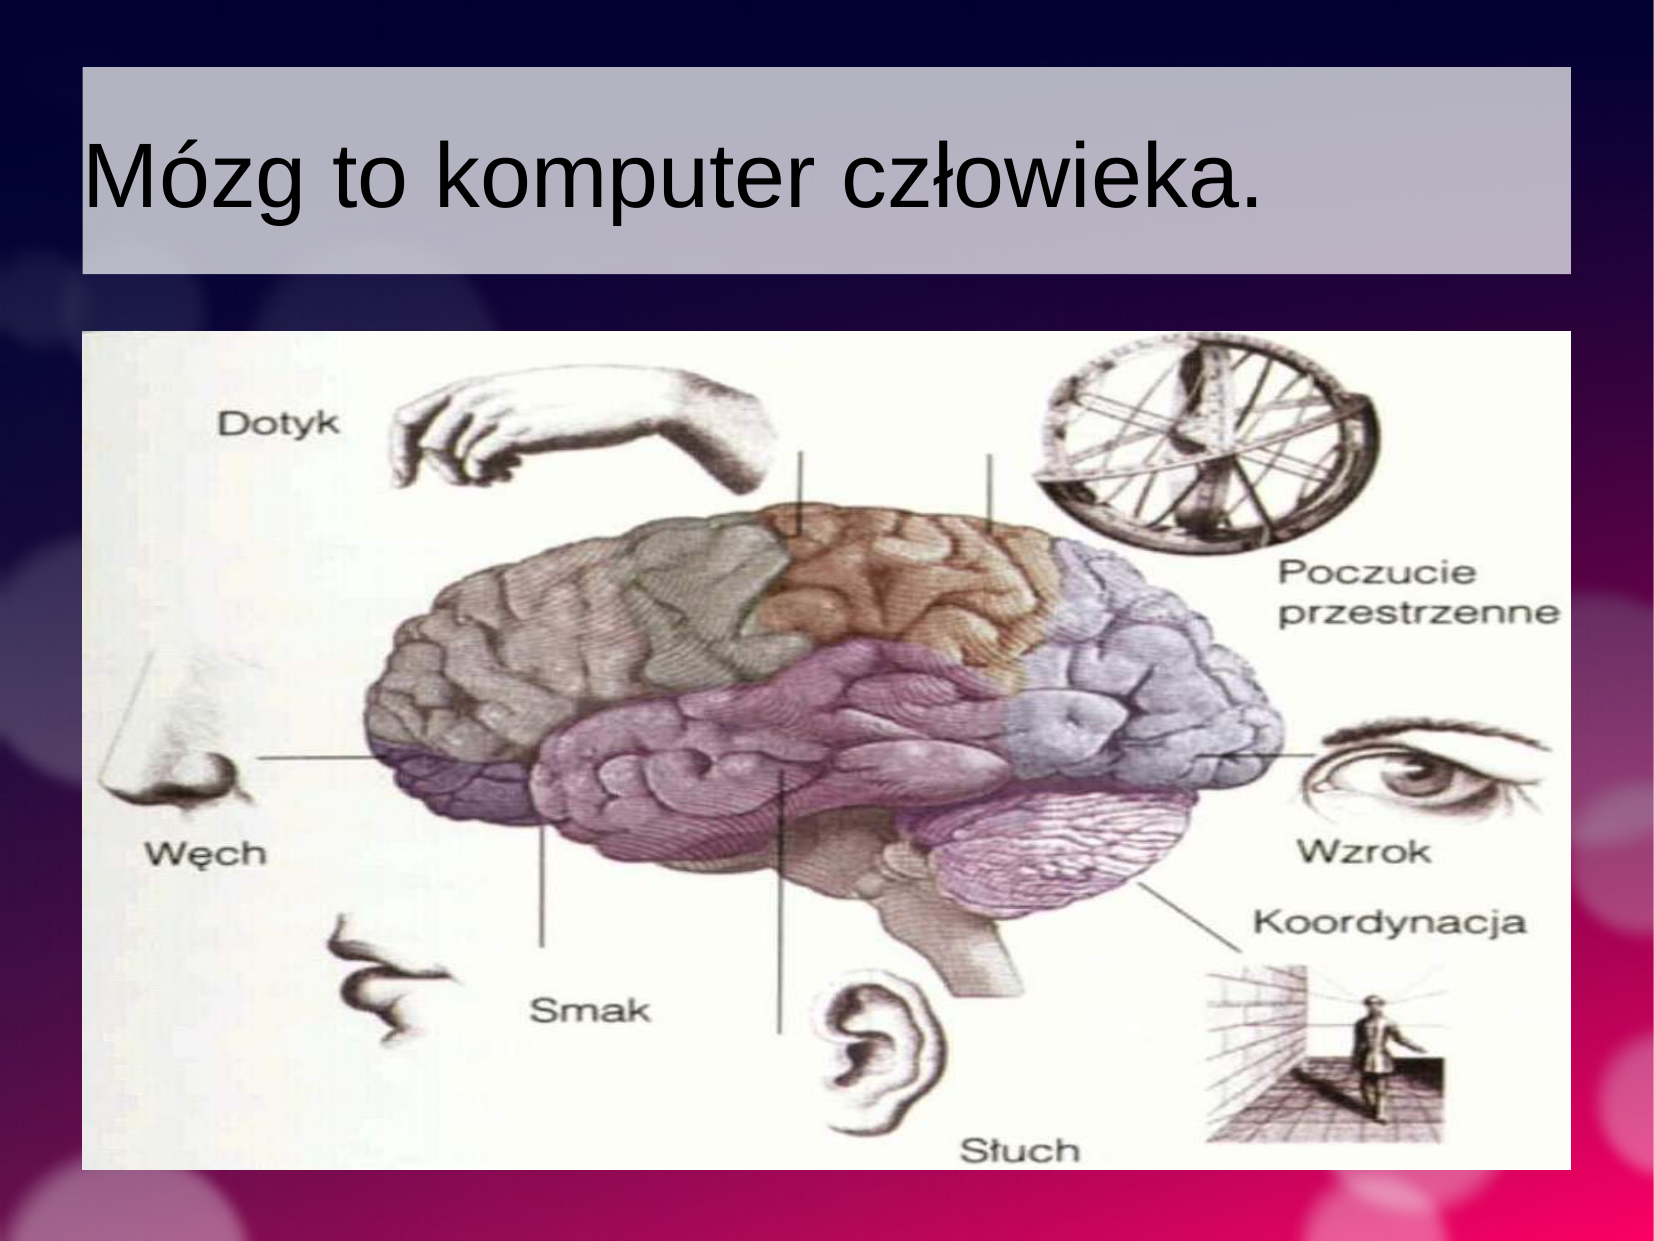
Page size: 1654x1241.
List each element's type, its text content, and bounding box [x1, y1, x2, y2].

title Mózg to komputer człowieka. [82, 67, 1571, 275]
picture [82, 331, 1571, 1170]
